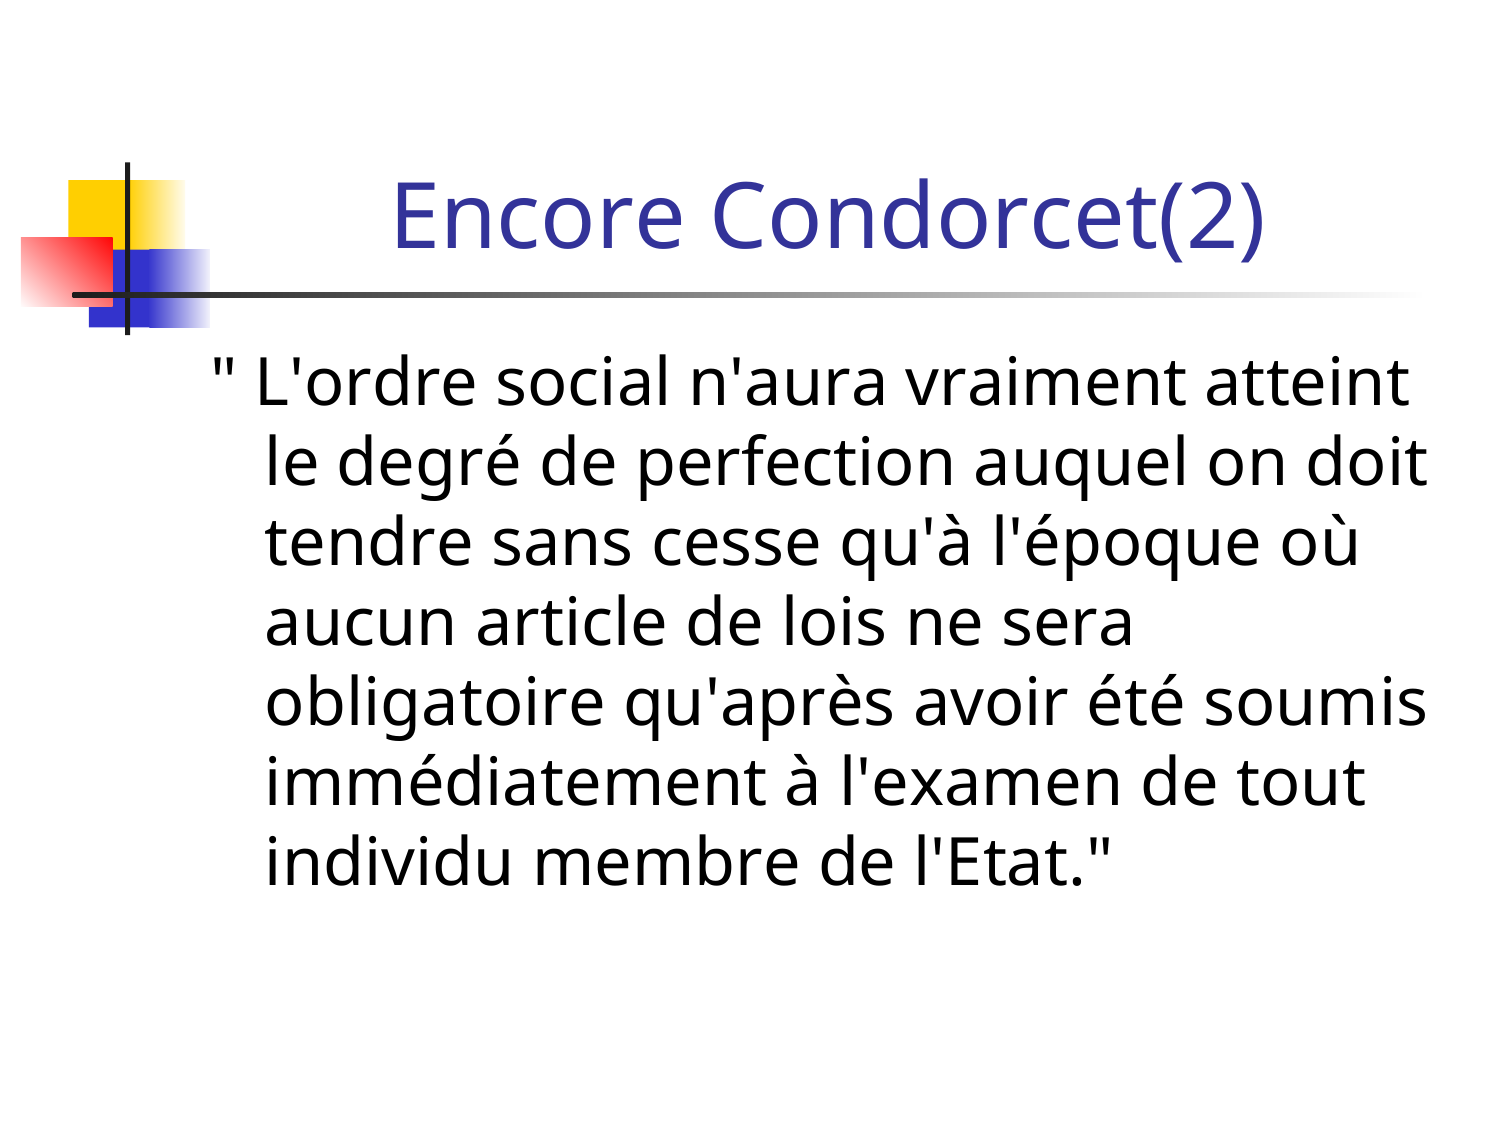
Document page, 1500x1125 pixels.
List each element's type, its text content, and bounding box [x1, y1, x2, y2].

list " L'ordre social n'aura vraiment atteint le degré de perfection auquel on doit tendre sans cesse qu'à l'époque où aucun article de lois ne sera obligatoire qu'après avoir été soumis immédiatement à l'examen de tout individu membre de l'Etat." [193, 331, 1469, 1007]
title Encore Condorcet(2) [188, 35, 1468, 276]
